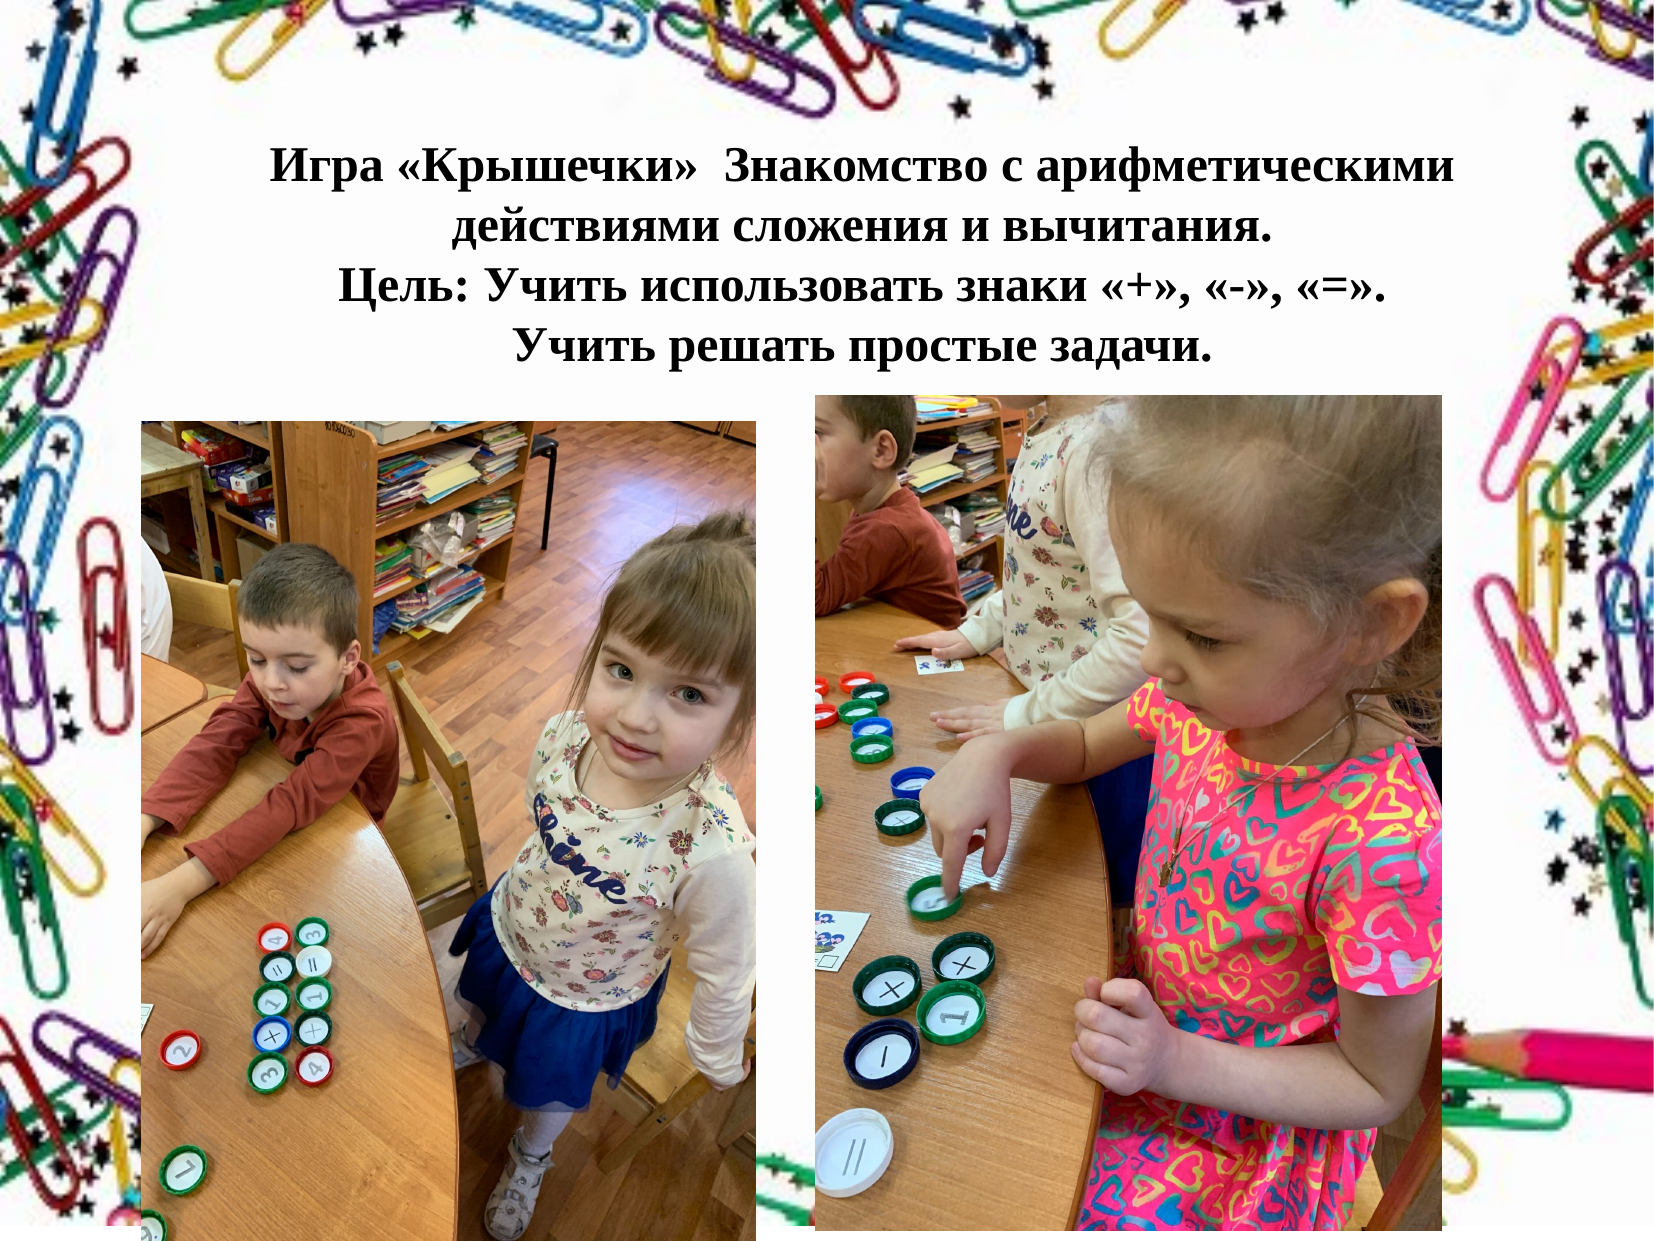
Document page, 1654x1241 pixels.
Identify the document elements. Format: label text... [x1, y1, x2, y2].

picture [0, 0, 1654, 1241]
text_box Игра «Крышечки» Знакомство с арифметическими действиями сложения и вычитания. Цель: Учить использовать знаки «+», «-», «=». Учить решать простые задачи. [141, 123, 1583, 382]
